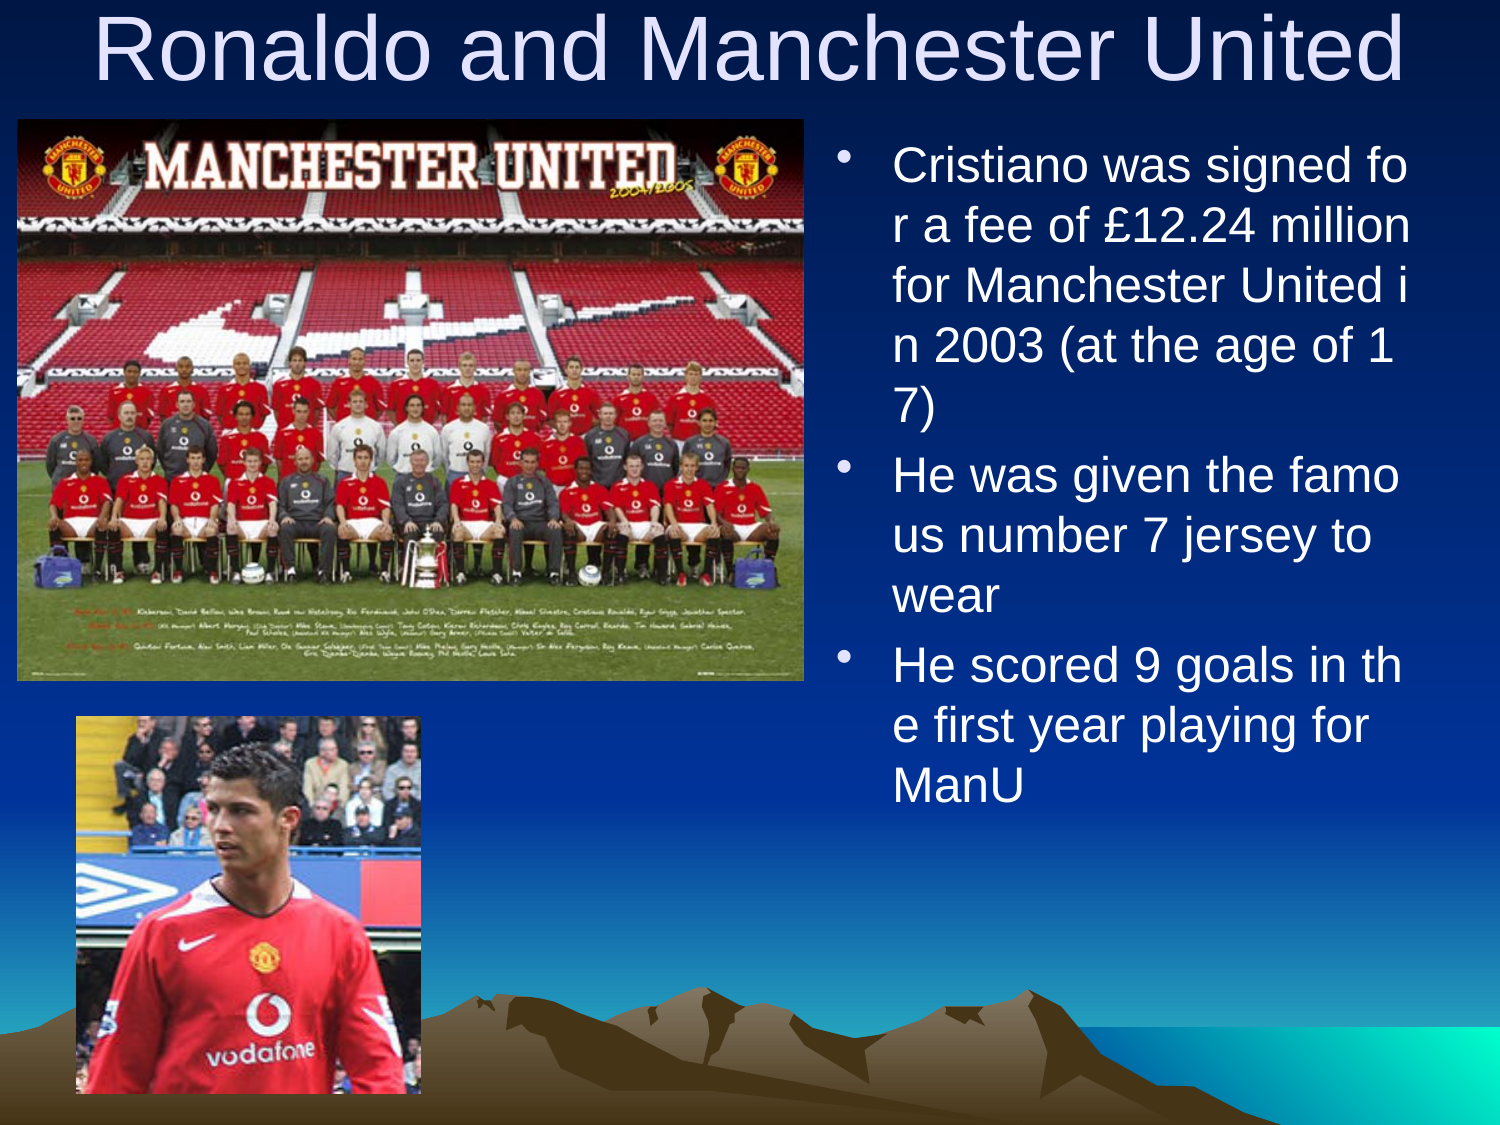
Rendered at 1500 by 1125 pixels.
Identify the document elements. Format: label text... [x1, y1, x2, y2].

picture [17, 119, 804, 681]
picture [76, 716, 421, 1094]
list Cristiano was signed for a fee of £12.24 million for Manchester United in 2003 (at the age of 17) He was given the famous number 7 jersey to wear He scored 9 goals in the first year playing for ManU [820, 125, 1430, 854]
title Ronaldo and Manchester United [75, 0, 1425, 138]
